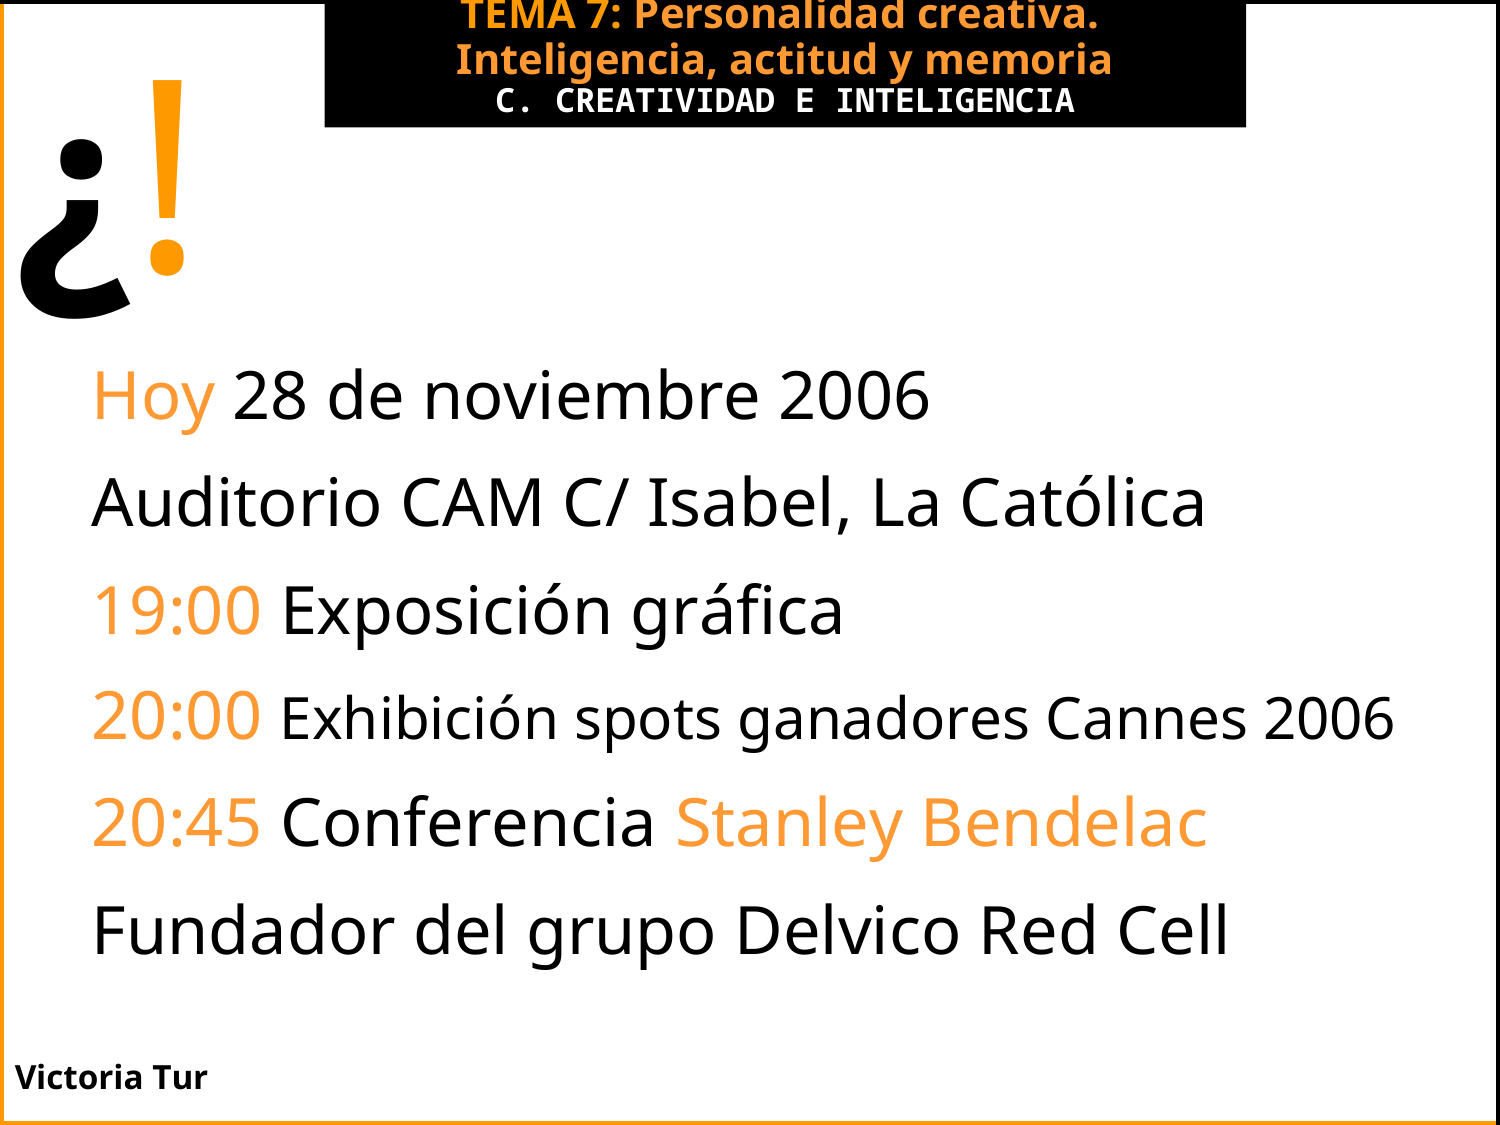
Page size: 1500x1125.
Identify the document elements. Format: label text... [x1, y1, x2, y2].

list Hoy 28 de noviembre 2006 Auditorio CAM C/ Isabel, La Católica 19:00 Exposición gráfica 20:00 Exhibición spots ganadores Cannes 2006 20:45 Conferencia Stanley Bendelac Fundador del grupo Delvico Red Cell [76, 255, 1427, 1039]
